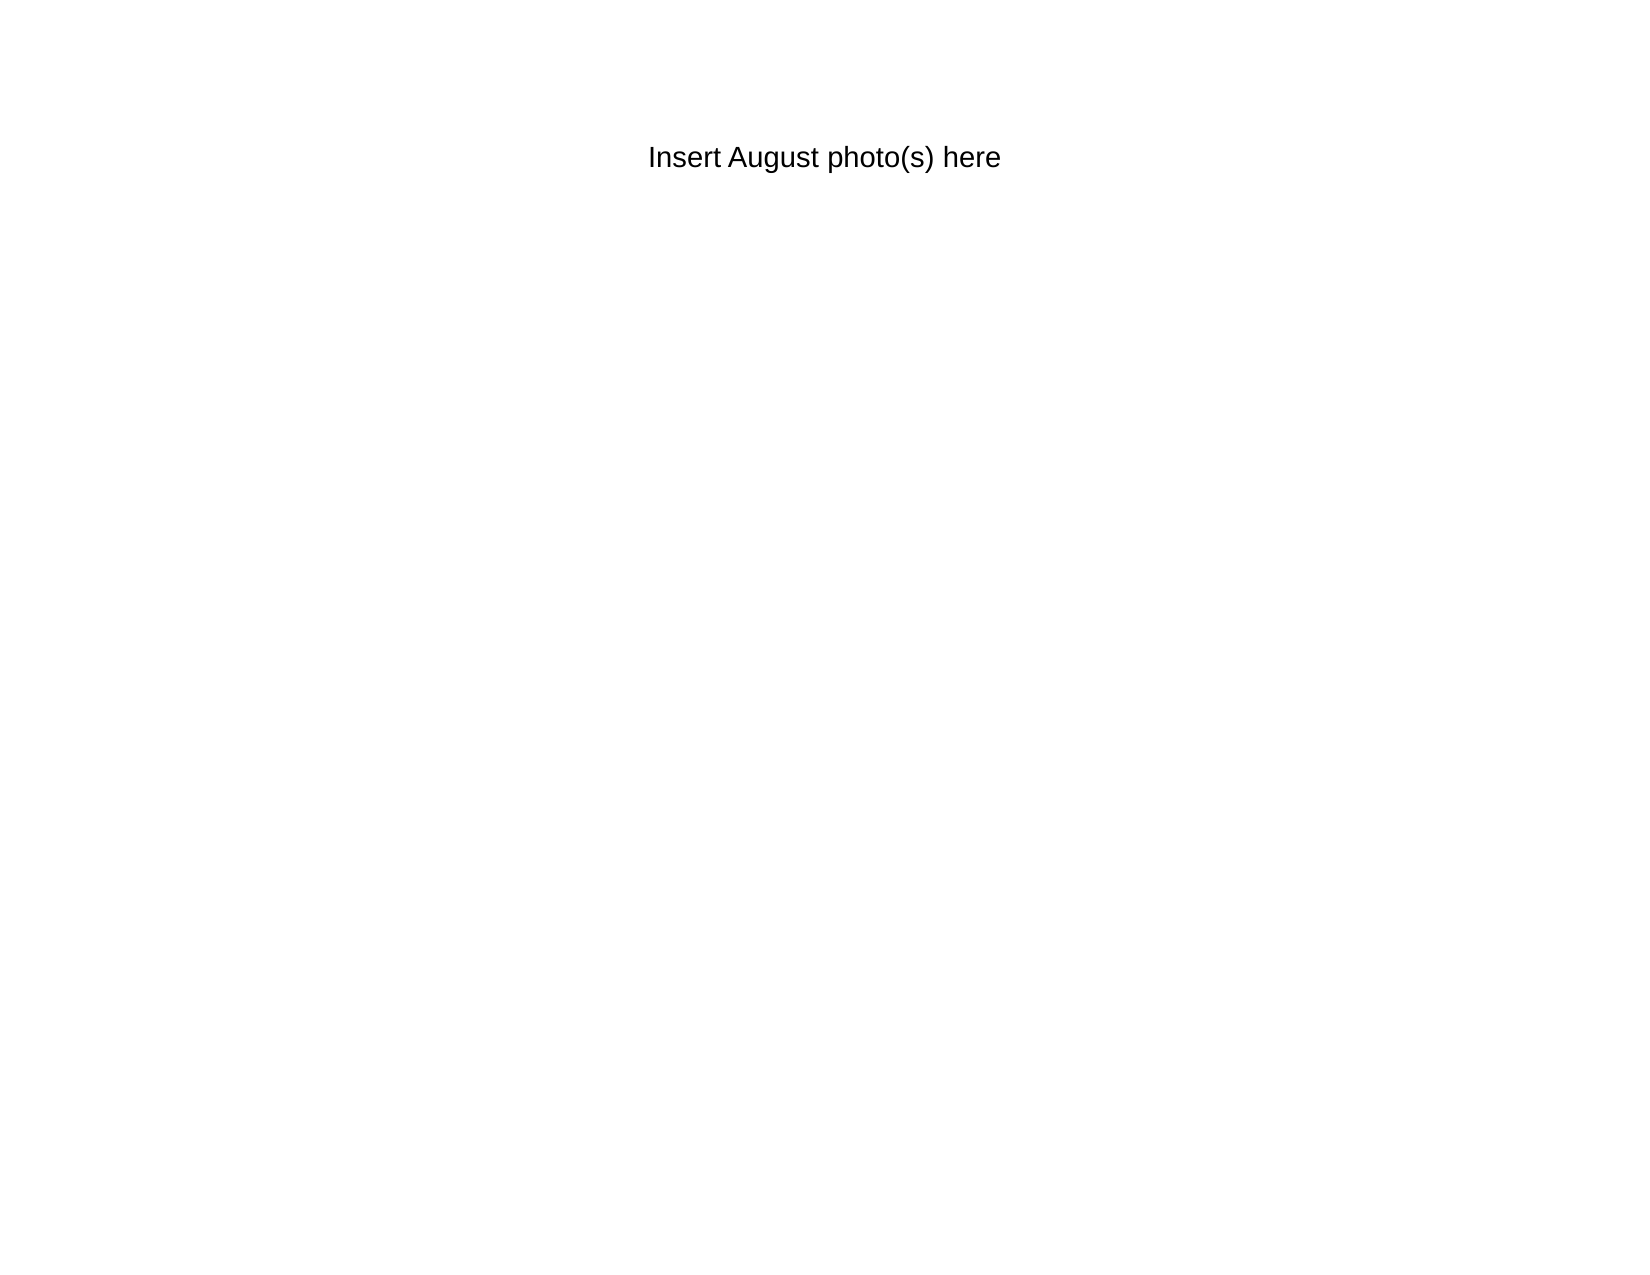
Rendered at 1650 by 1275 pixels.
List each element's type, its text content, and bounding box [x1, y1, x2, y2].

title Insert August photo(s) here [82, 50, 1568, 264]
